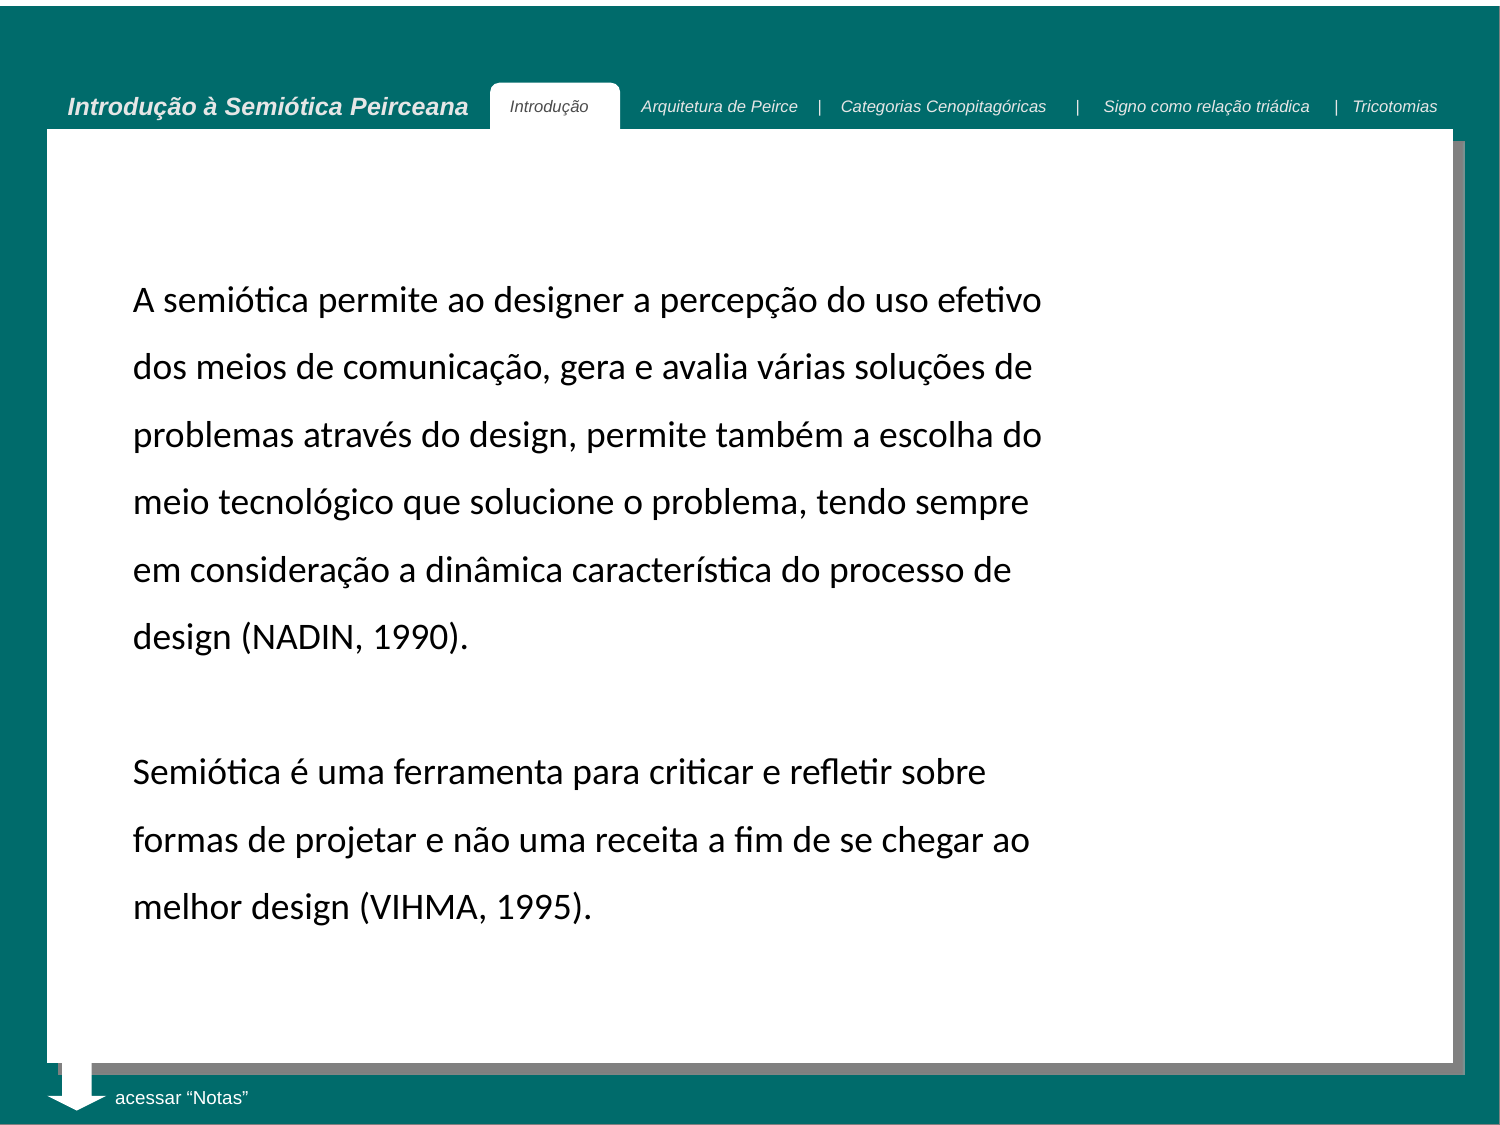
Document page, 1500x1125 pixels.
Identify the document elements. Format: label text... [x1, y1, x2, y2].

text_box [47, 1051, 100, 1111]
text_box acessar “Notas” [100, 1080, 278, 1117]
text_box A semiótica permite ao designer a percepção do uso efetivo dos meios de comunicação, gera e avalia várias soluções de problemas através do design, permite também a escolha do meio tecnológico que solucione o problema, tendo sempre em consideração a dinâmica característica do processo de design (NADIN, 1990). Semiótica é uma ferramenta para criticar e refletir sobre formas de projetar e não uma receita a fim de se chegar ao melhor design (VIHMA, 1995). [118, 244, 1063, 935]
